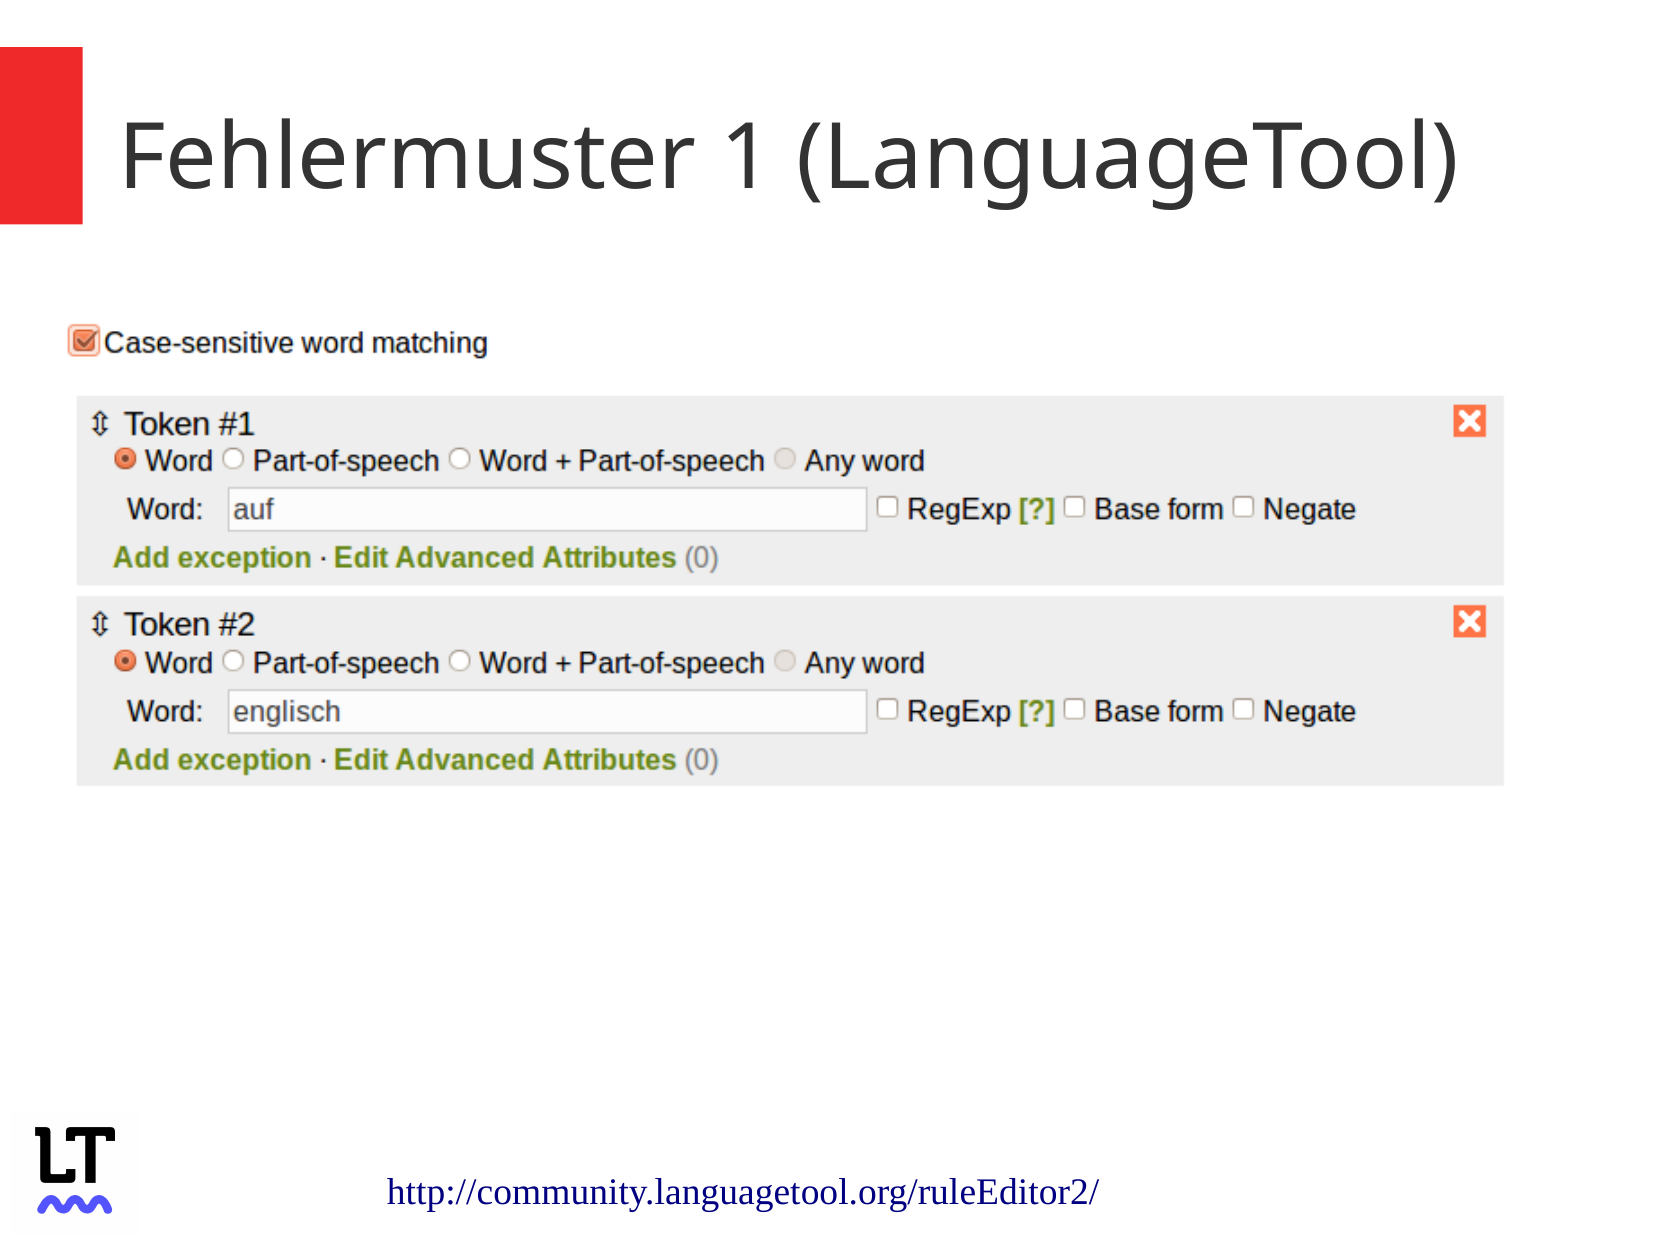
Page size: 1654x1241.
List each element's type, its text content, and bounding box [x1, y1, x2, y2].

picture [11, 1110, 138, 1235]
title Fehlermuster 1 (LanguageTool) [118, 49, 1571, 257]
picture [27, 318, 1654, 851]
text_box http://community.languagetool.org/ruleEditor2/ [372, 1163, 1459, 1220]
